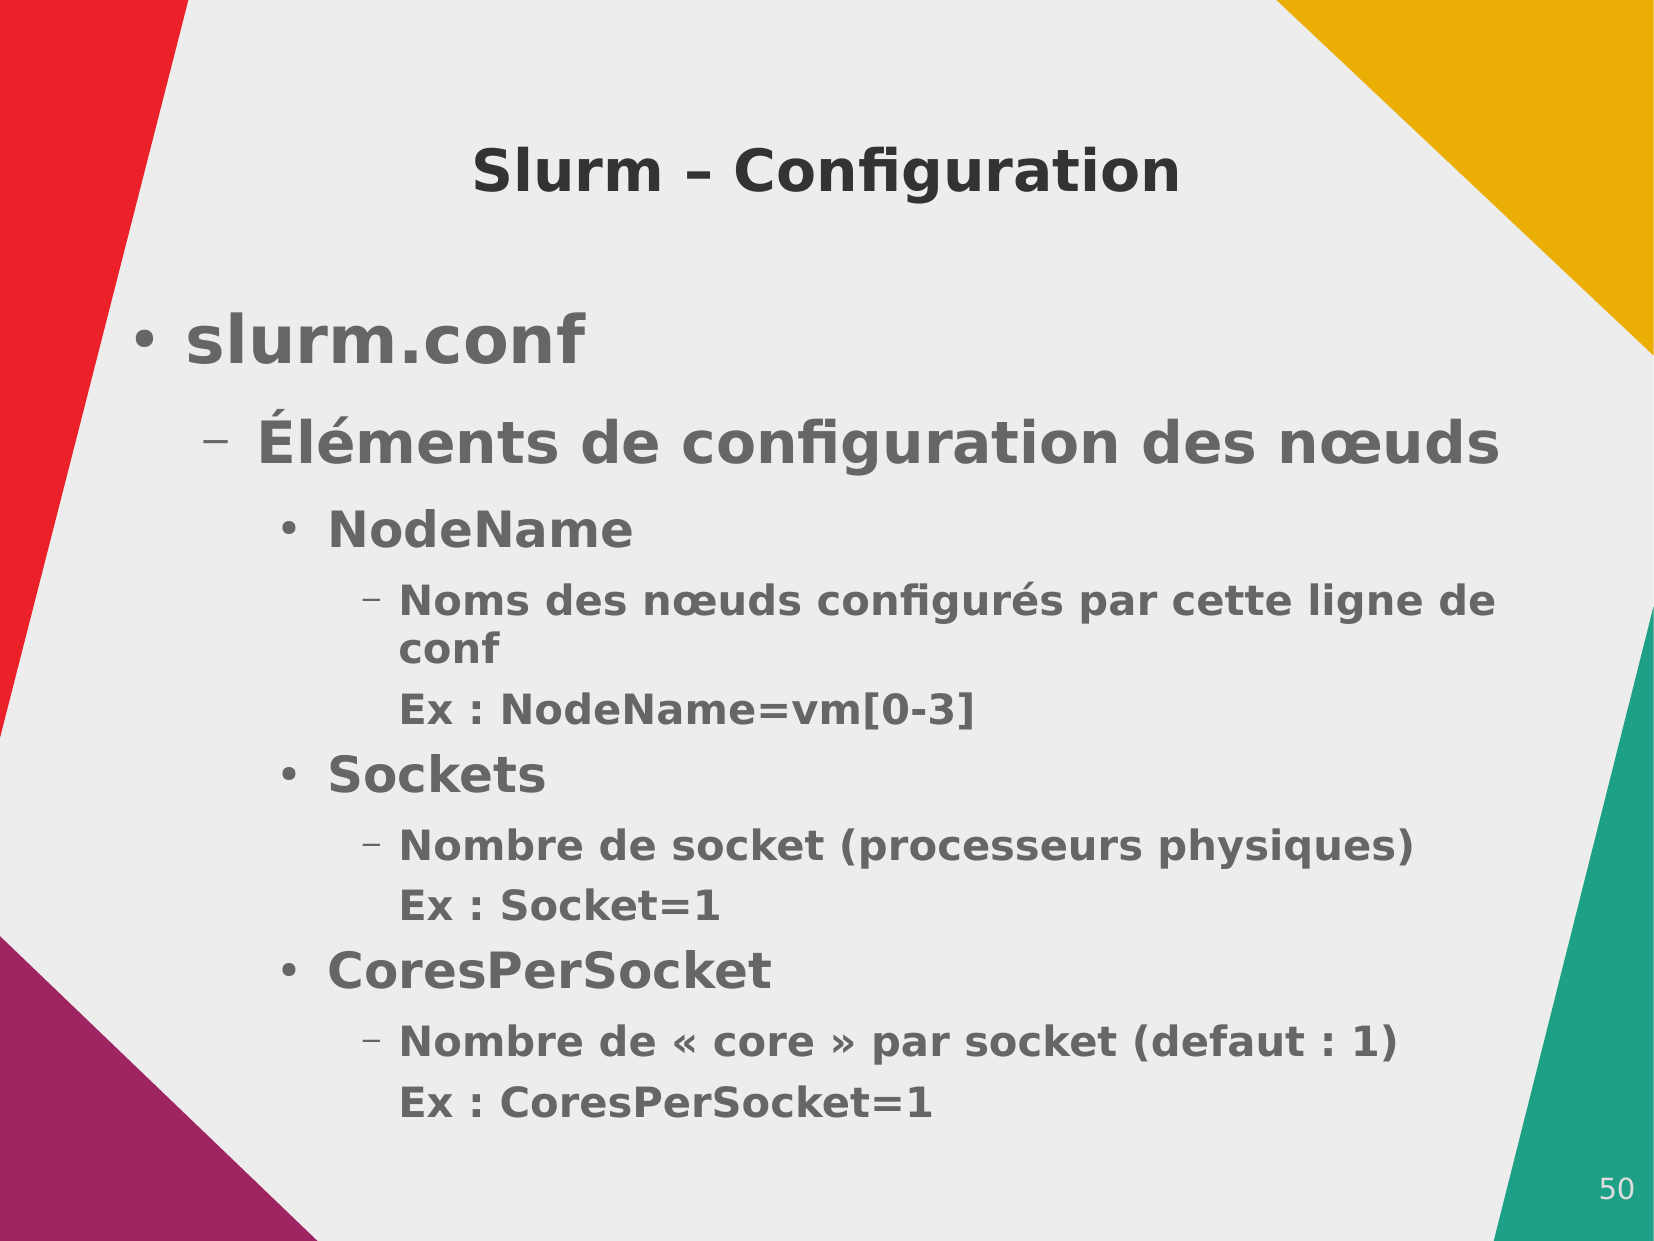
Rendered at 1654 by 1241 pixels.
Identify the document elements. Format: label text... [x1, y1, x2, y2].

title Slurm – Configuration [114, 73, 1539, 271]
list slurm.conf Éléments de configuration des nœuds NodeName Noms des nœuds configurés par cette ligne de conf Ex : NodeName=vm[0-3] Sockets Nombre de socket (processeurs physiques) Ex : Socket=1 CoresPerSocket Nombre de « core » par socket (defaut : 1) Ex : CoresPerSocket=1 [114, 302, 1539, 1217]
